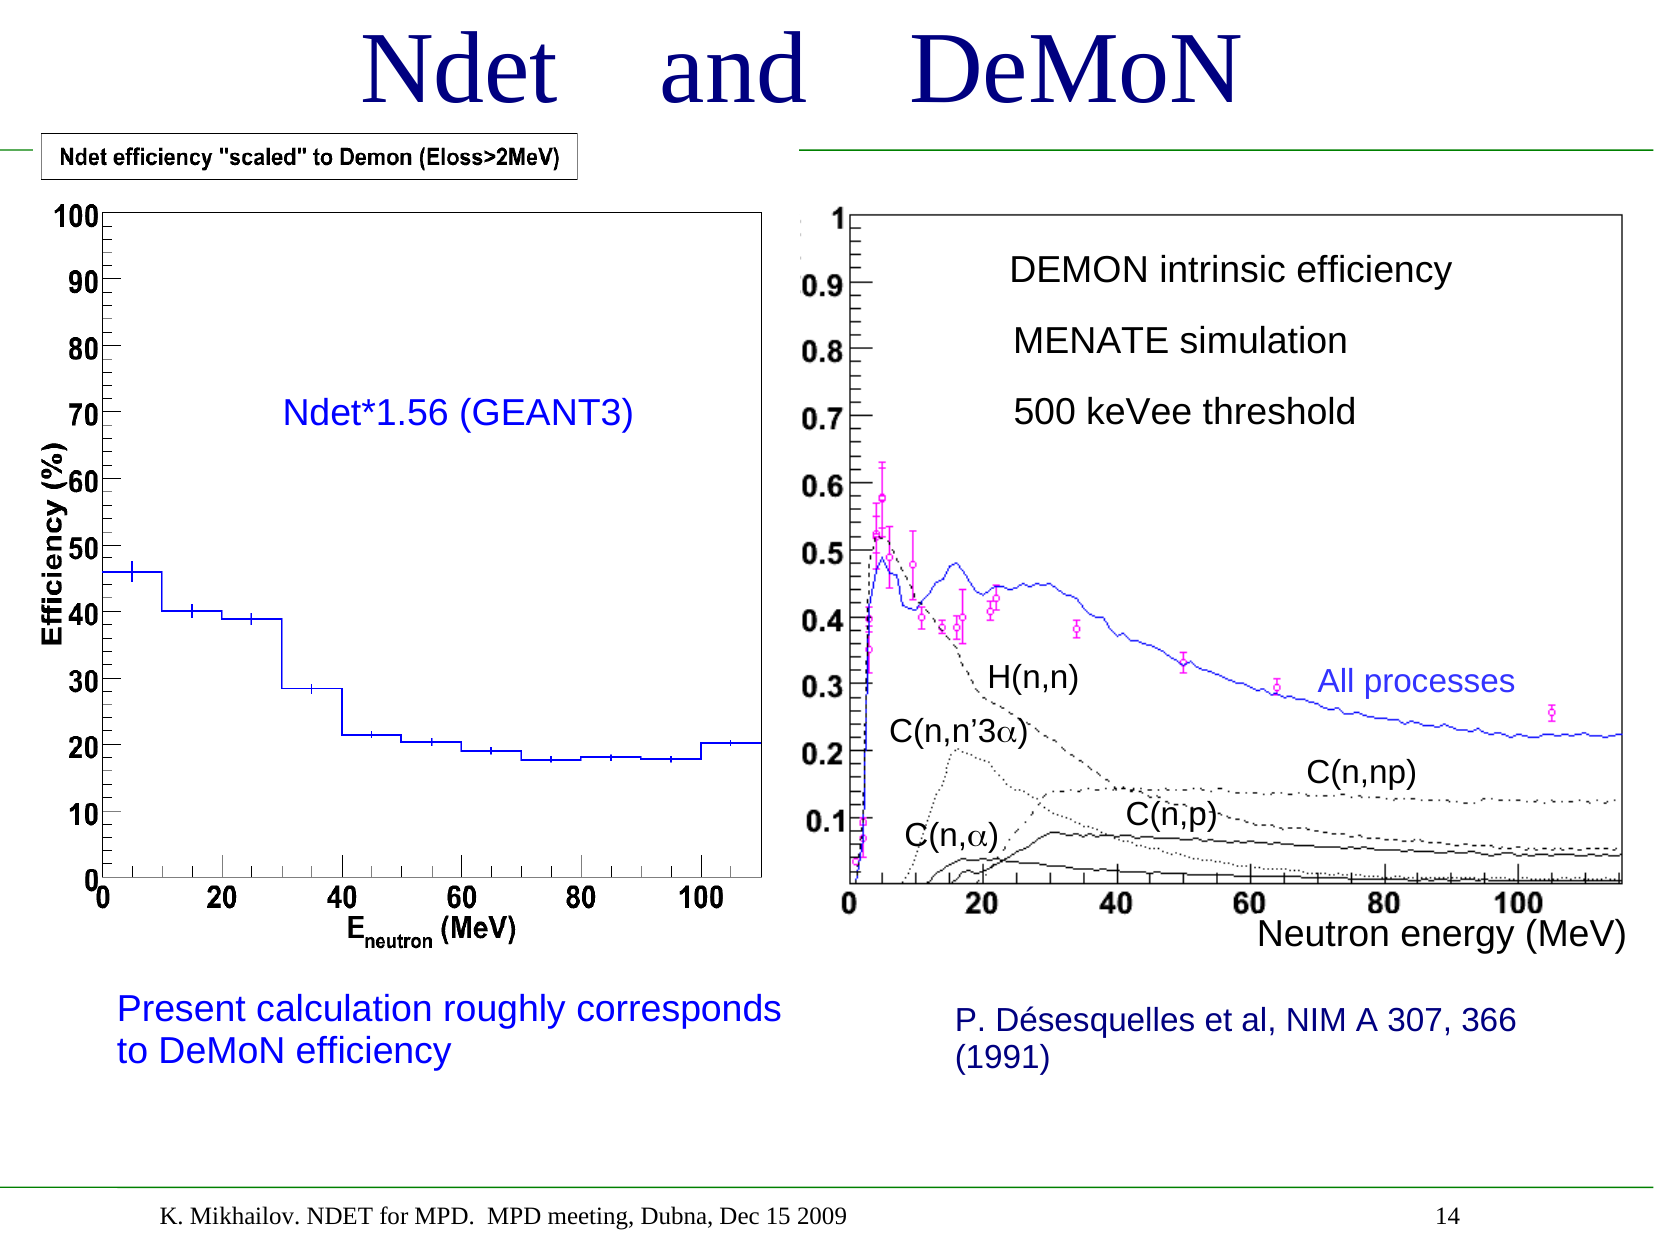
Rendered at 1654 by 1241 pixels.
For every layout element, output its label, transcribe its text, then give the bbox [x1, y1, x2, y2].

text_box MENATE simulation [998, 312, 1364, 370]
title Ndet and DeMoN [71, 0, 1559, 142]
text_box C(n,n’3) [874, 705, 1044, 758]
text_box C(n,) [889, 809, 1015, 862]
text_box Present calculation roughly corresponds to DeMoN efficiency [102, 980, 799, 1079]
text_box Neutron energy (MeV) [1256, 913, 1628, 956]
text_box K. Mikhailov. NDET for MPD. MPD meeting, Dubna, Dec 15 2009 4 [144, 1195, 1540, 1239]
text_box C(n,p) [1110, 788, 1233, 842]
text_box C(n,np) [1291, 746, 1433, 799]
text_box All processes [1302, 655, 1531, 708]
text_box H(n,n) [972, 651, 1095, 704]
text_box Ndet*1.56 (GEANT3) [267, 384, 650, 441]
text_box DEMON intrinsic efficiency [994, 241, 1468, 299]
text_box 500 keVee threshold [998, 383, 1372, 441]
picture [33, 129, 1640, 968]
text_box P. Désesquelles et al, NIM A 307, 366 (1991) [939, 994, 1638, 1047]
